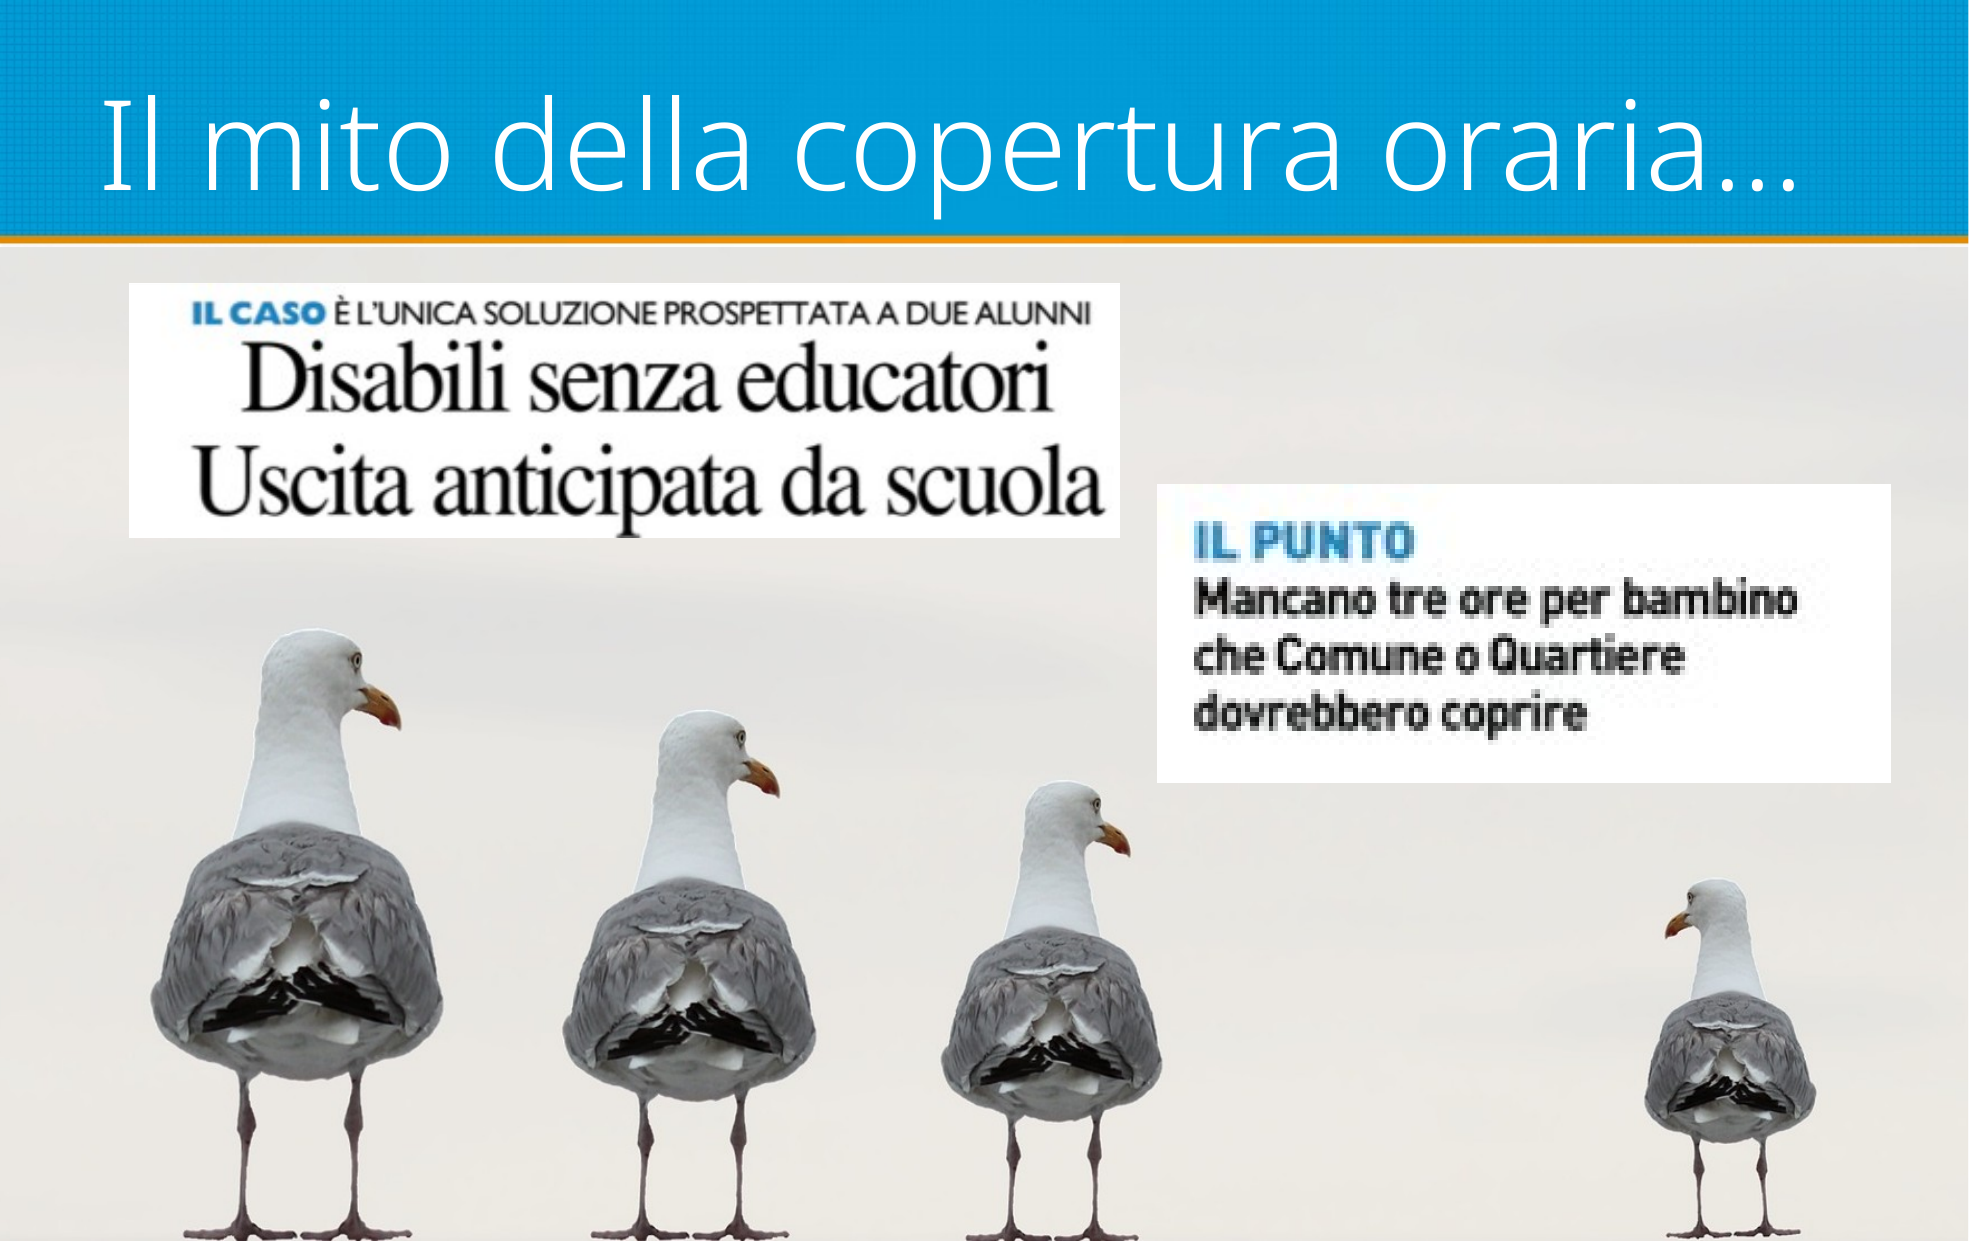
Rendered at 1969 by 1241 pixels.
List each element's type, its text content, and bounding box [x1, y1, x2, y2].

picture [0, 233, 1969, 1241]
title Il mito della copertura oraria... [98, 19, 1870, 227]
